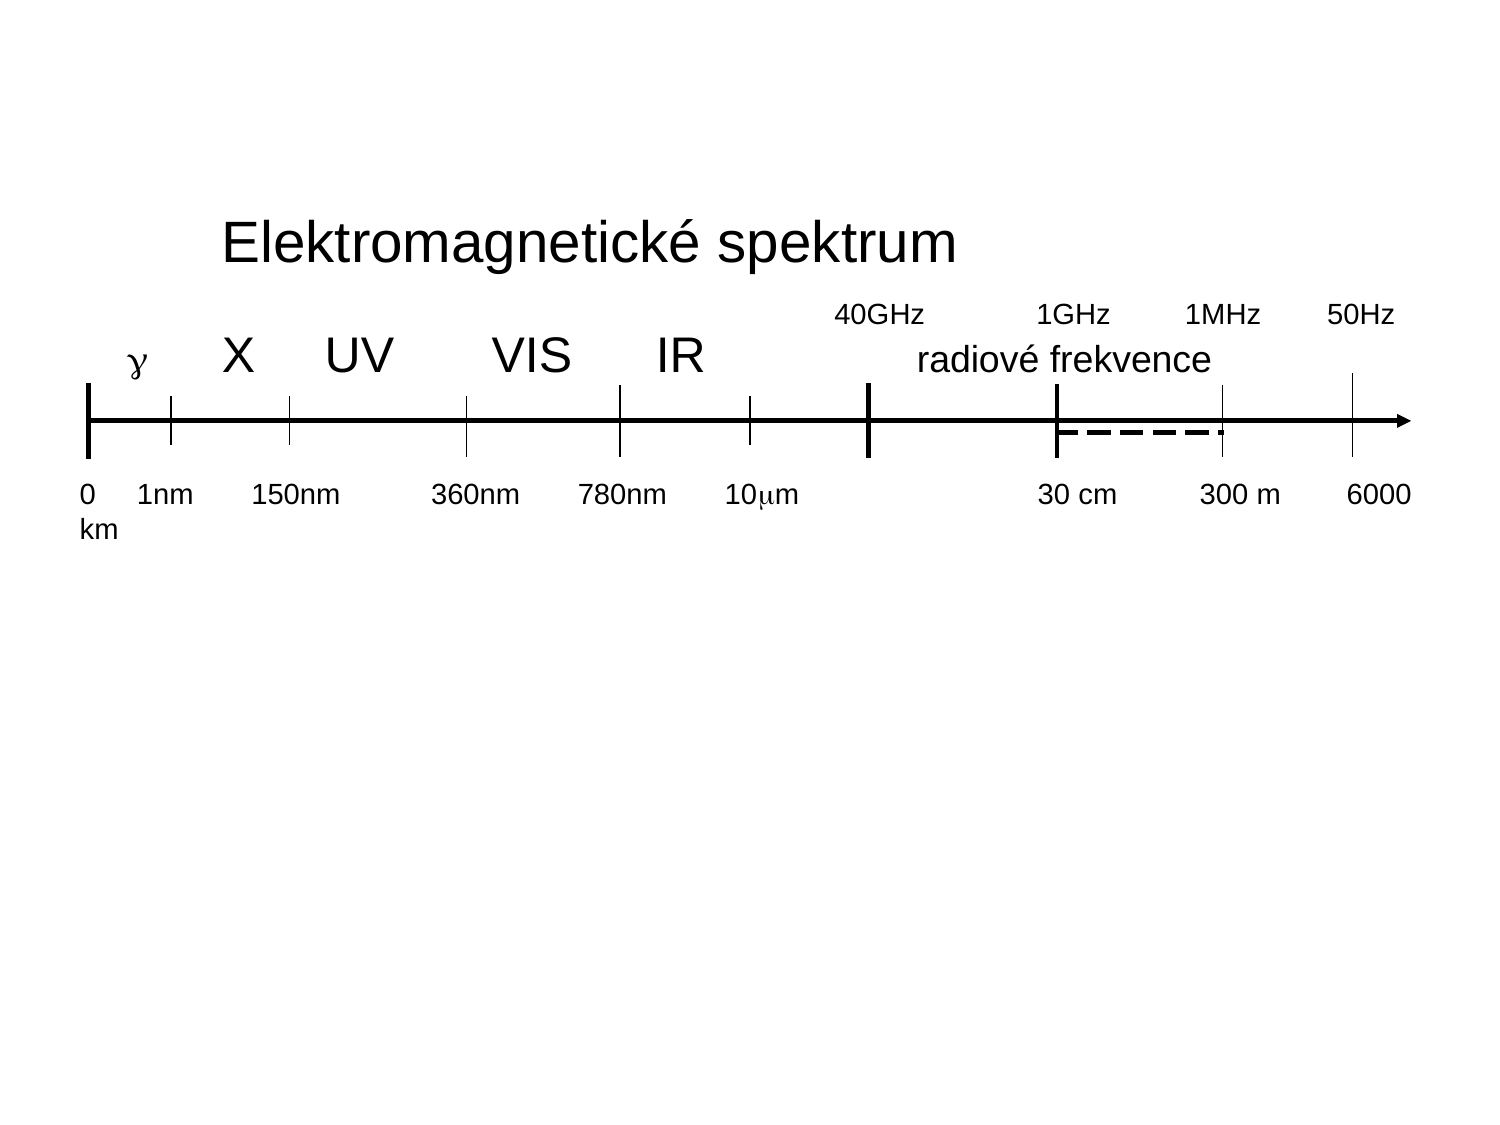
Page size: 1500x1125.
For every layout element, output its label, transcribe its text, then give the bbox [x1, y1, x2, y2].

text_box  X UV VIS IR radiové frekvence [112, 314, 1341, 390]
text_box 0 1nm 150nm 360nm 780nm 10m 30 cm 300 m 6000 km [64, 468, 1465, 554]
text_box 40GHz 1GHz 1MHz 50Hz [809, 279, 1412, 340]
text_box Elektromagnetické spektrum [206, 196, 1069, 282]
